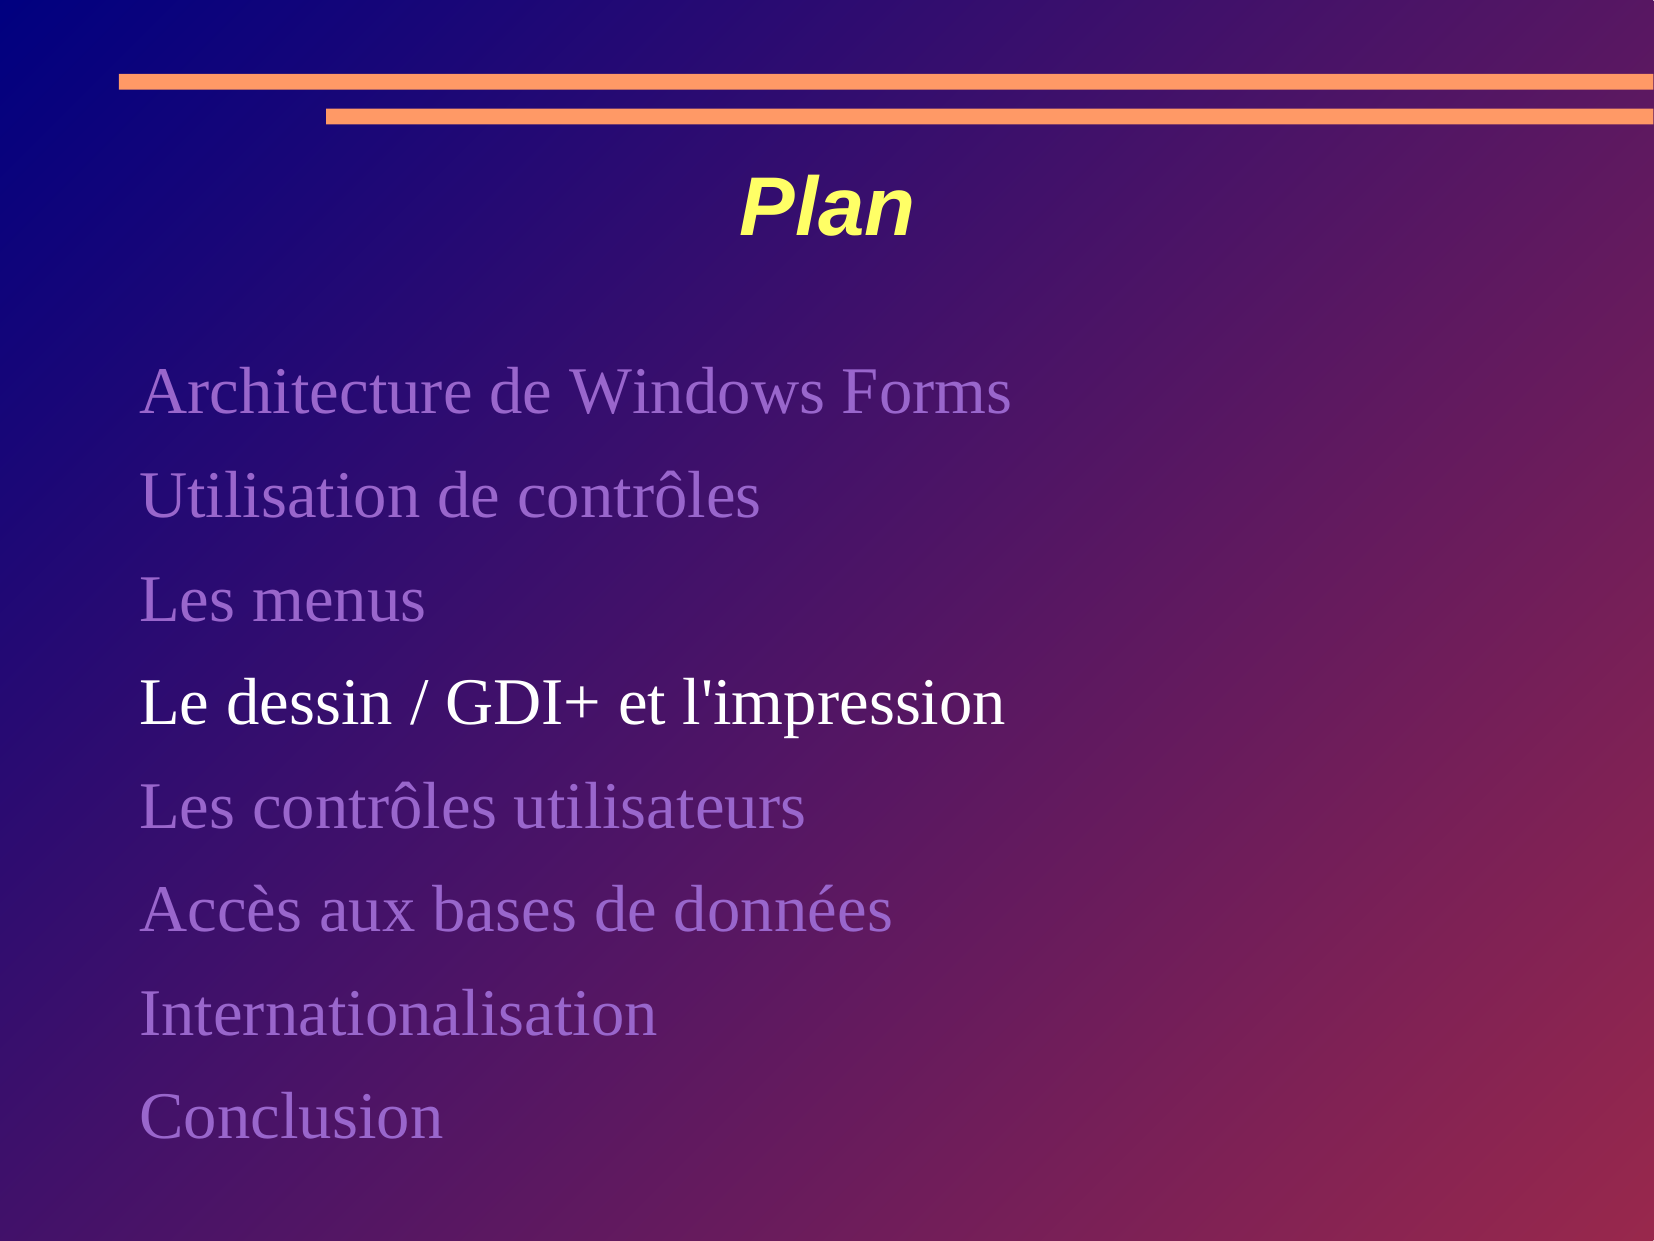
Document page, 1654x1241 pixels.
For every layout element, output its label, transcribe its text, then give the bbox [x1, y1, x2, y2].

title Plan [121, 102, 1534, 311]
list Architecture de Windows Forms Utilisation de contrôles Les menus Le dessin / GDI+ et l'impression Les contrôles utilisateurs Accès aux bases de données Internationalisation Conclusion [121, 354, 1534, 1154]
